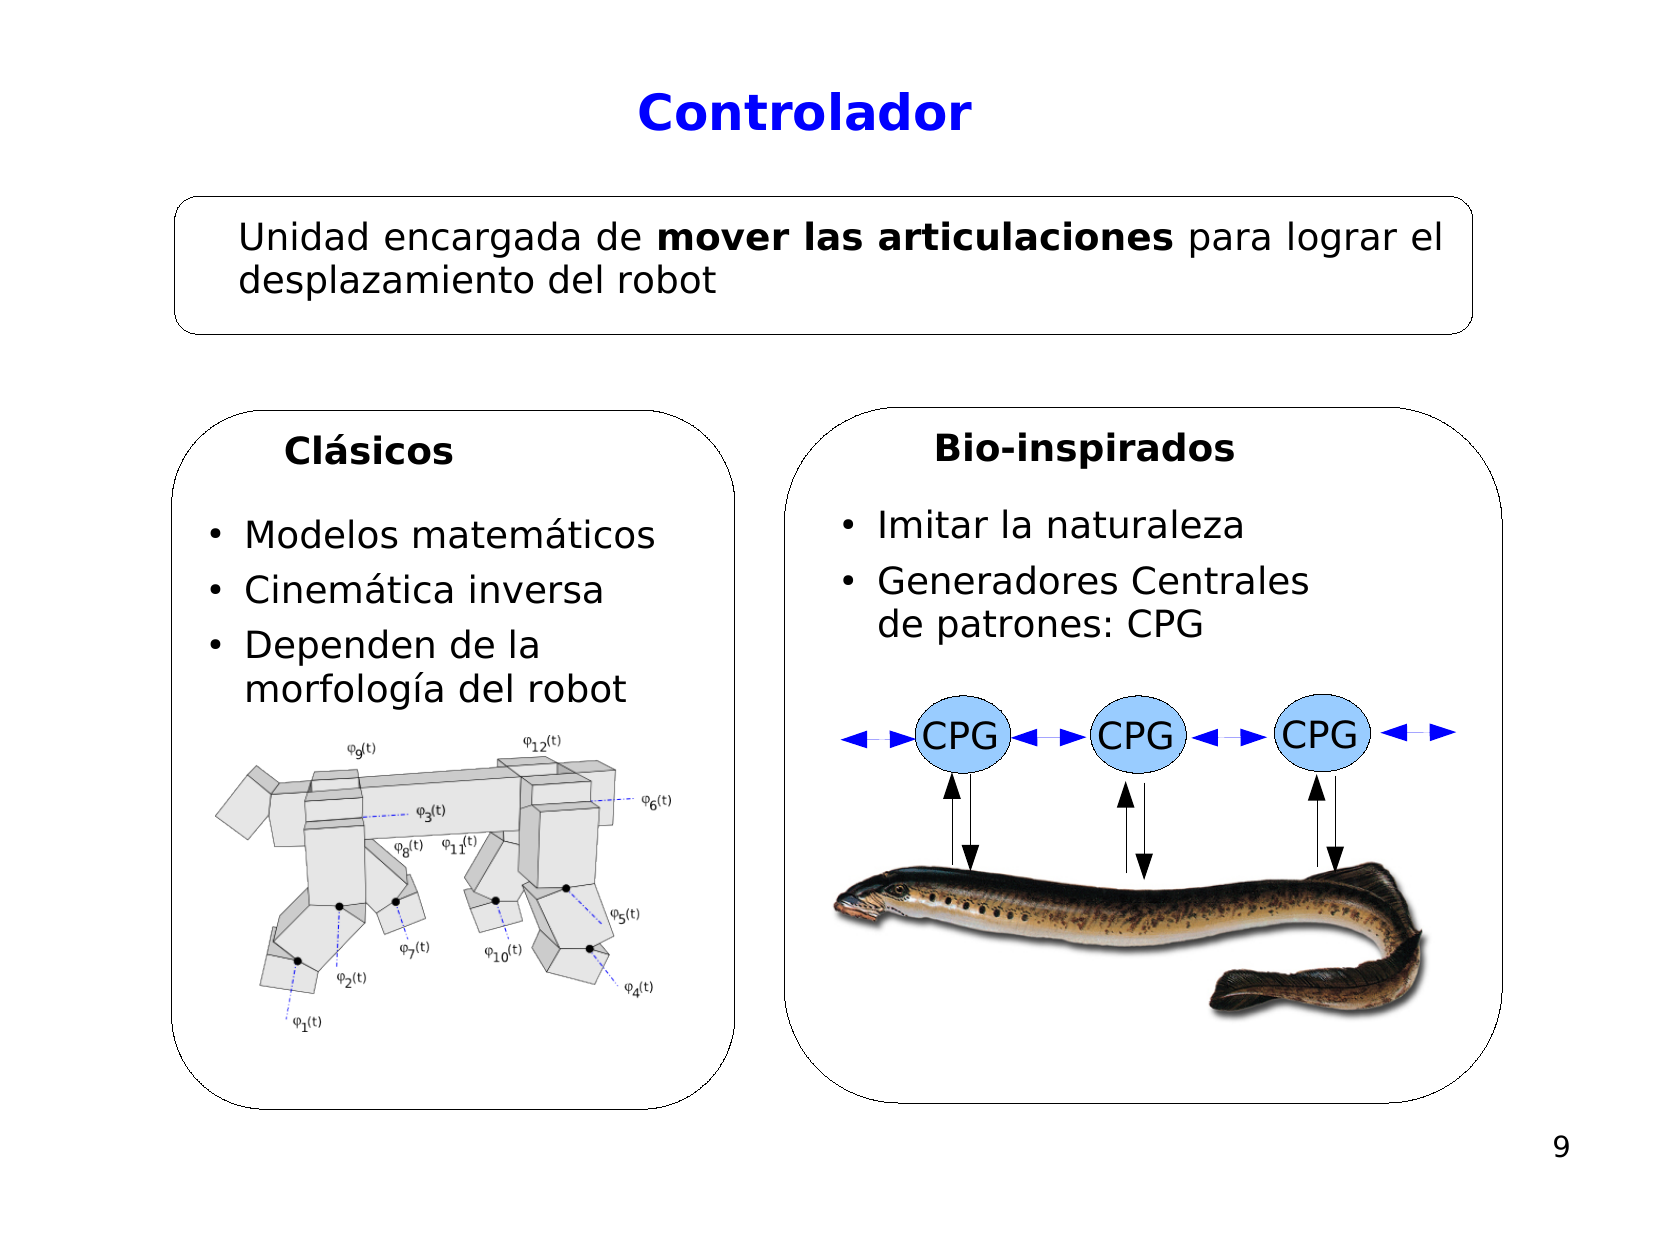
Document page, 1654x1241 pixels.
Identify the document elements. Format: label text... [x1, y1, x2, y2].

text_box [1104, 695, 1172, 707]
picture [215, 735, 671, 1032]
text_box CPG [906, 707, 1015, 767]
text_box Clásicos [268, 422, 470, 481]
picture [789, 807, 1471, 1076]
text_box Imitar la naturaleza Generadores Centrales de patrones: CPG [791, 496, 1340, 655]
text_box [1295, 765, 1350, 772]
text_box CPG [1082, 707, 1190, 767]
text_box Controlador [622, 76, 988, 150]
text_box Bio-inspirados [918, 418, 1251, 478]
text_box [1288, 694, 1357, 706]
text_box Modelos matemáticos Cinemática inversa Dependen de la morfología del robot [158, 506, 707, 719]
text_box [1112, 767, 1165, 774]
text_box [937, 767, 990, 774]
text_box [929, 695, 997, 707]
text_box CPG [1266, 706, 1374, 765]
text_box Unidad encargada de mover las articulaciones para lograr el desplazamiento del robot [223, 208, 1459, 311]
